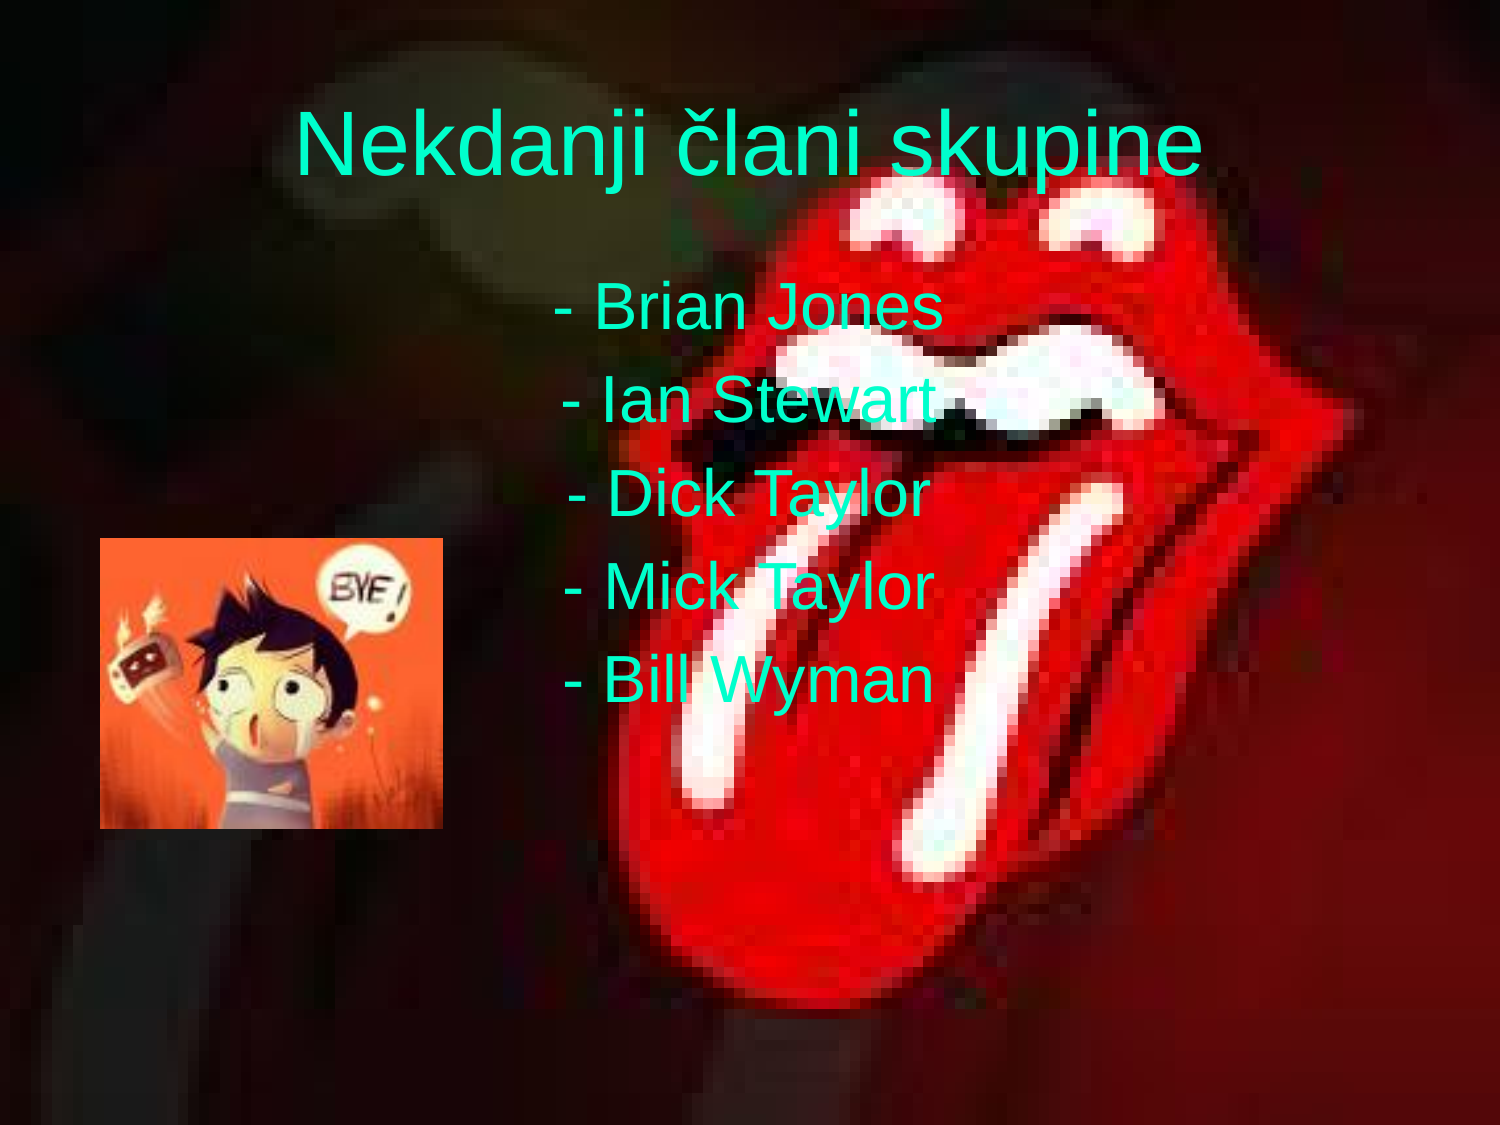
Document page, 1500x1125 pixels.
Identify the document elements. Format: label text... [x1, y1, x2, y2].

list - Brian Jones - Ian Stewart - Dick Taylor - Mick Taylor - Bill Wyman [64, 255, 1415, 998]
title Nekdanji člani skupine [75, 45, 1425, 233]
picture [0, 0, 1500, 1125]
